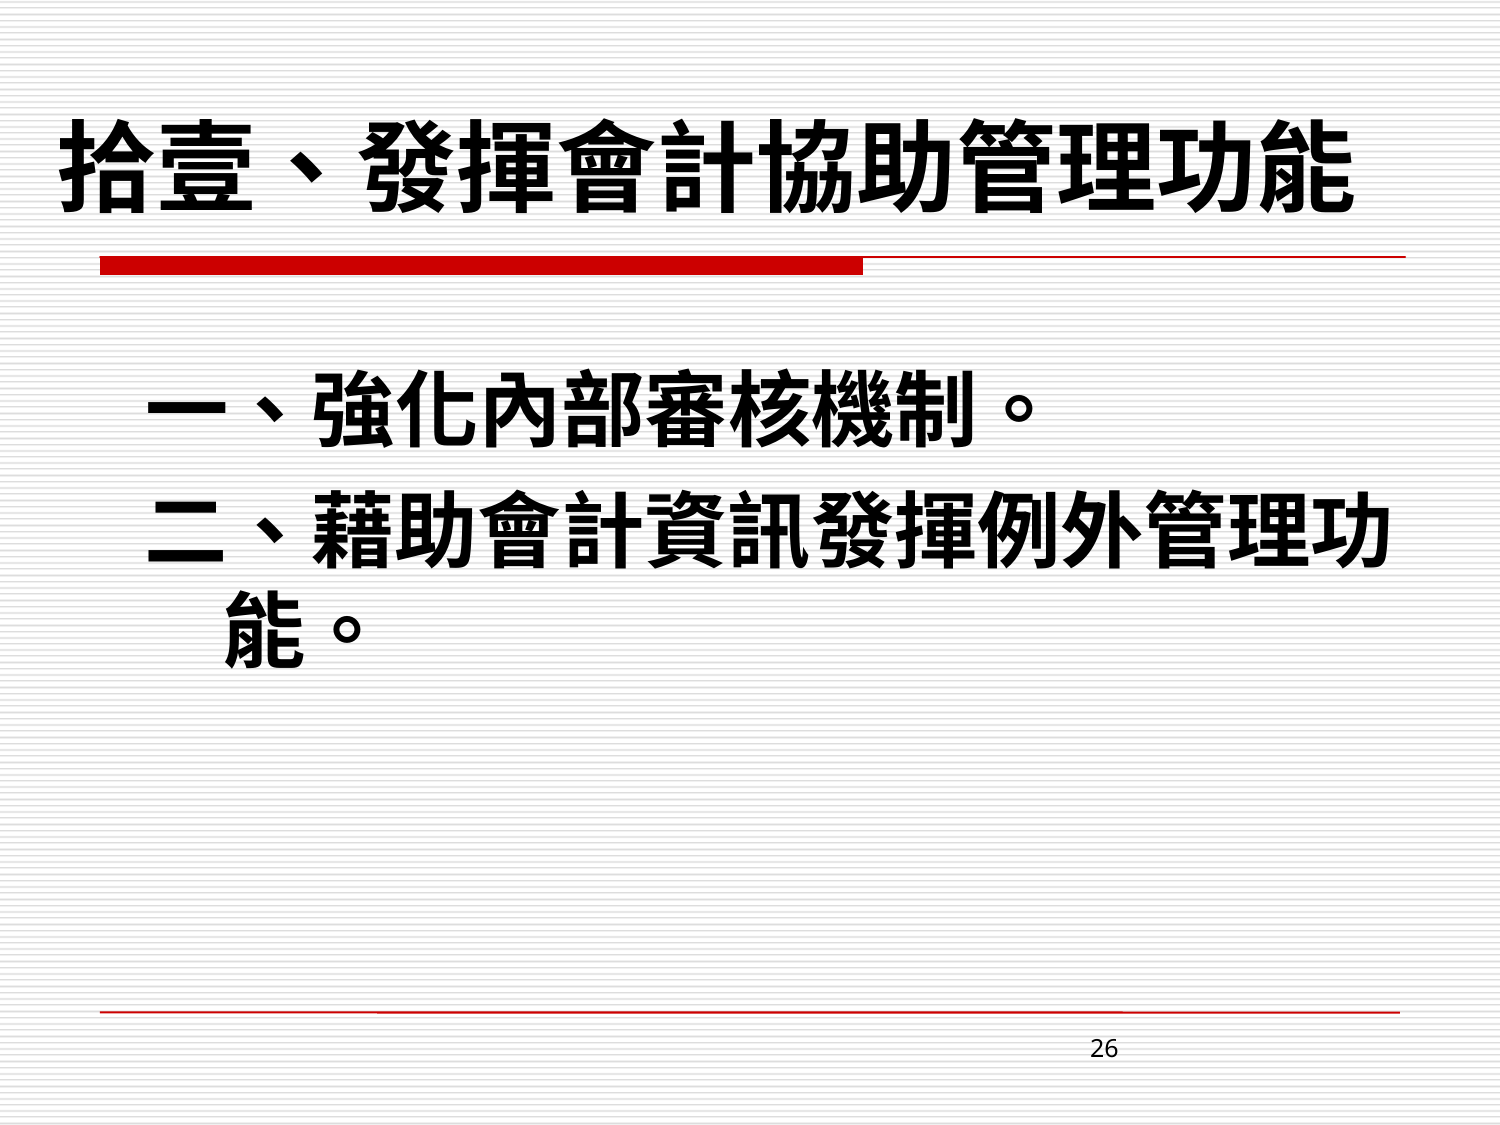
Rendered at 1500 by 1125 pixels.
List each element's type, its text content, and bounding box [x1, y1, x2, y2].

title 拾壹、發揮會計協助管理功能 [41, 78, 1412, 232]
list 一、強化內部審核機制。 二、藉助會計資訊發揮例外管理功能。 [53, 350, 1424, 976]
text_box [1074, 1024, 1400, 1103]
